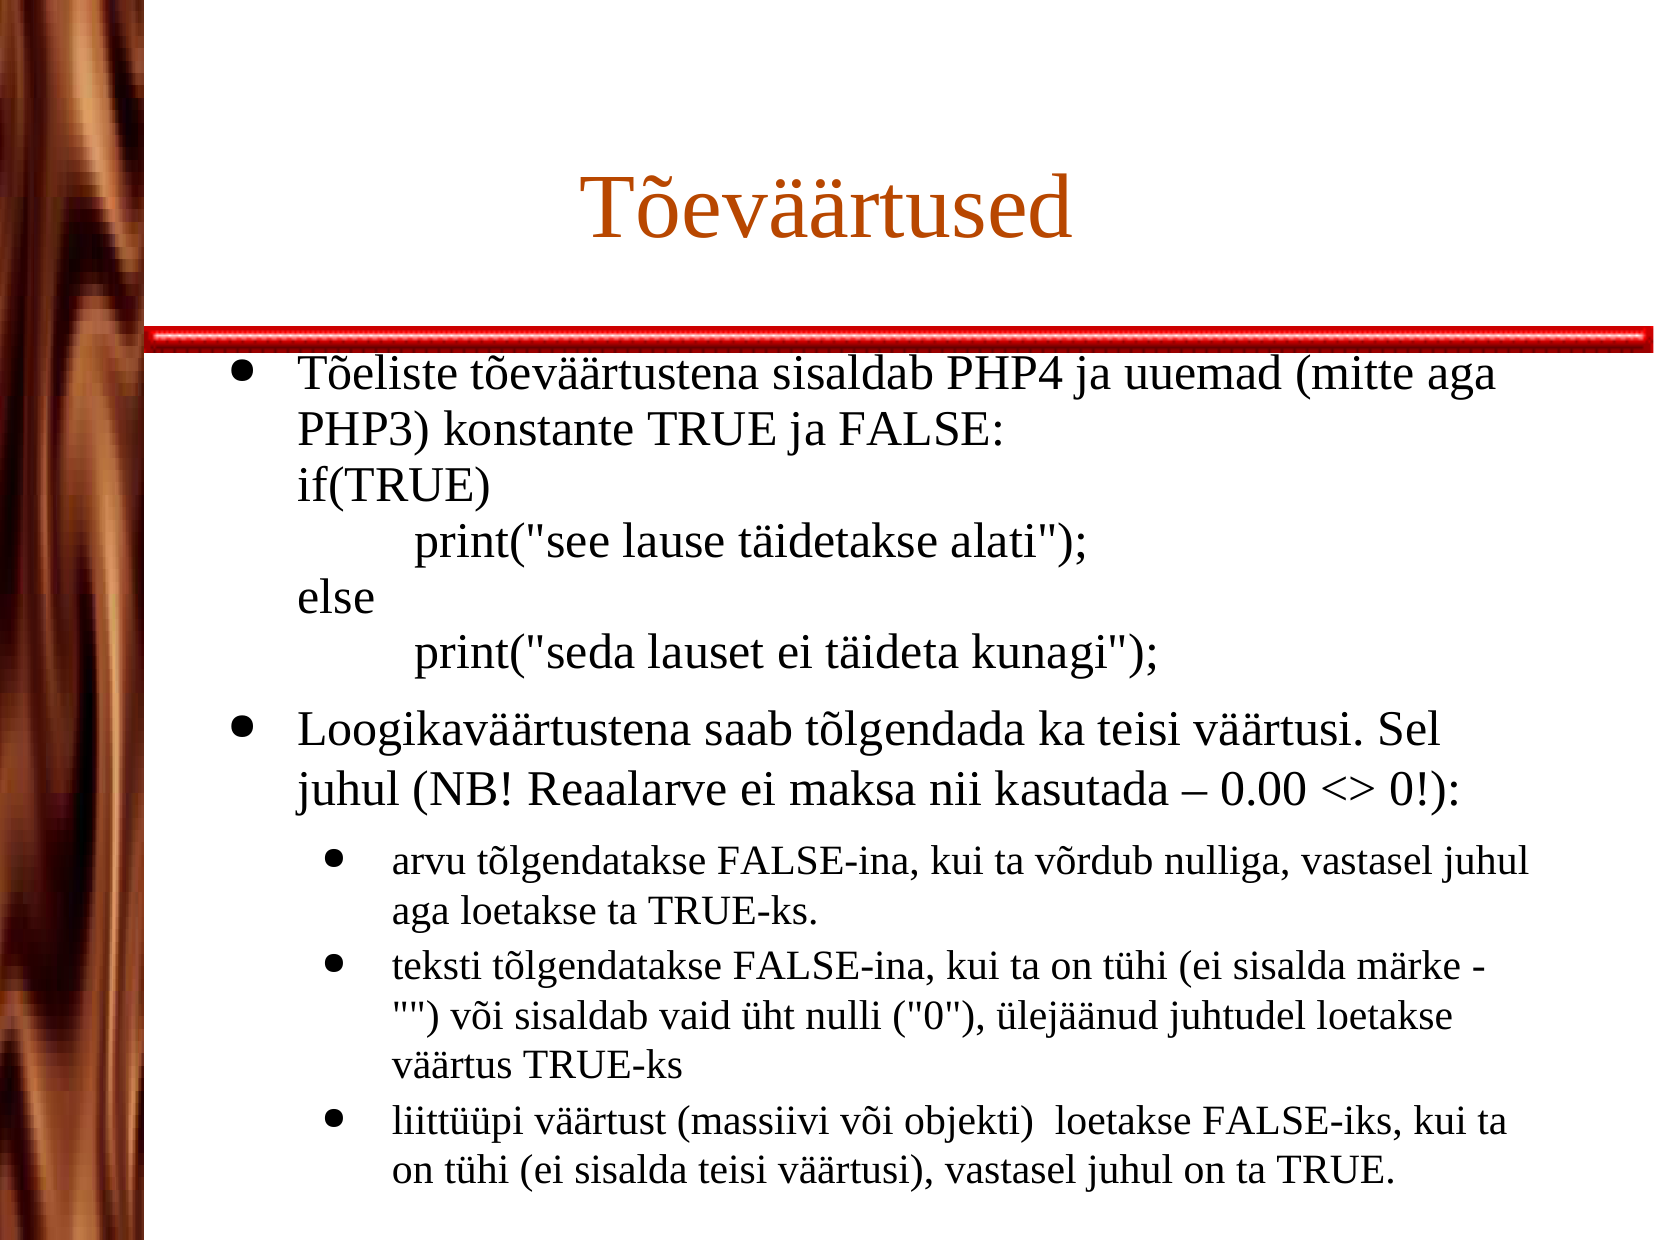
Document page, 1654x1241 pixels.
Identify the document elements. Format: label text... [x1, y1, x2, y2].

title Tõeväärtused [121, 100, 1533, 312]
list Tõeliste tõeväärtustena sisaldab PHP4 ja uuemad (mitte aga PHP3) konstante TRUE ja FALSE: if(TRUE) print("see lause täidetakse alati"); else print("seda lauset ei täideta kunagi"); Loogikaväärtustena saab tõlgendada ka teisi väärtusi. Sel juhul (NB! Reaalarve ei maksa nii kasutada – 0.00 <> 0!): arvu tõlgendatakse FALSE-ina, kui ta võrdub nulliga, vastasel juhul aga loetakse ta TRUE-ks. teksti tõlgendatakse FALSE-ina, kui ta on tühi (ei sisalda märke - "") või sisaldab vaid üht nulli ("0"), ülejäänud juhtudel loetakse väärtus TRUE-ks liittüüpi väärtust (massiivi või objekti) loetakse FALSE-iks, kui ta on tühi (ei sisalda teisi väärtusi), vastasel juhul on ta TRUE. [121, 344, 1533, 1214]
picture [0, 0, 1654, 1240]
